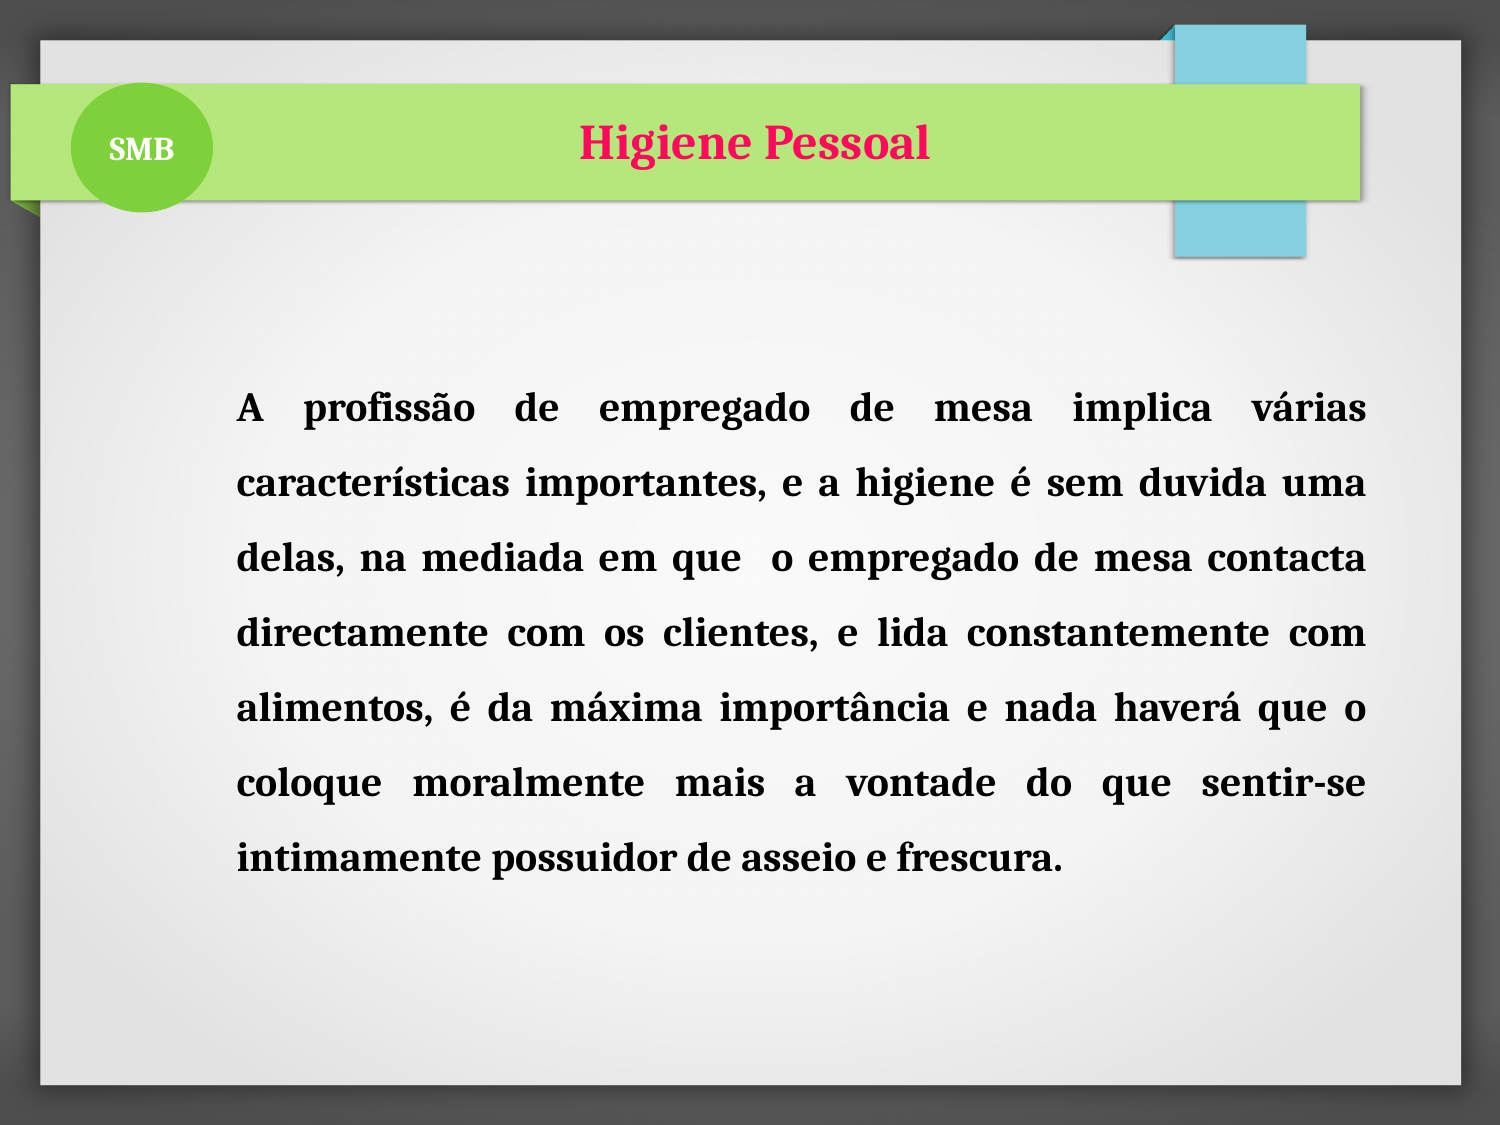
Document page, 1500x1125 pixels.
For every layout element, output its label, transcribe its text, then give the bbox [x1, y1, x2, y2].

picture [0, 0, 1500, 1125]
text_box A profissão de empregado de mesa implica várias características importantes, e a higiene é sem duvida uma delas, na mediada em que o empregado de mesa contacta directamente com os clientes, e lida constantemente com alimentos, é da máxima importância e nada haverá que o coloque moralmente mais a vontade do que sentir-se intimamente possuidor de asseio e frescura. [221, 347, 1382, 888]
text_box Higiene Pessoal [555, 102, 993, 178]
text_box SMB [70, 82, 214, 213]
